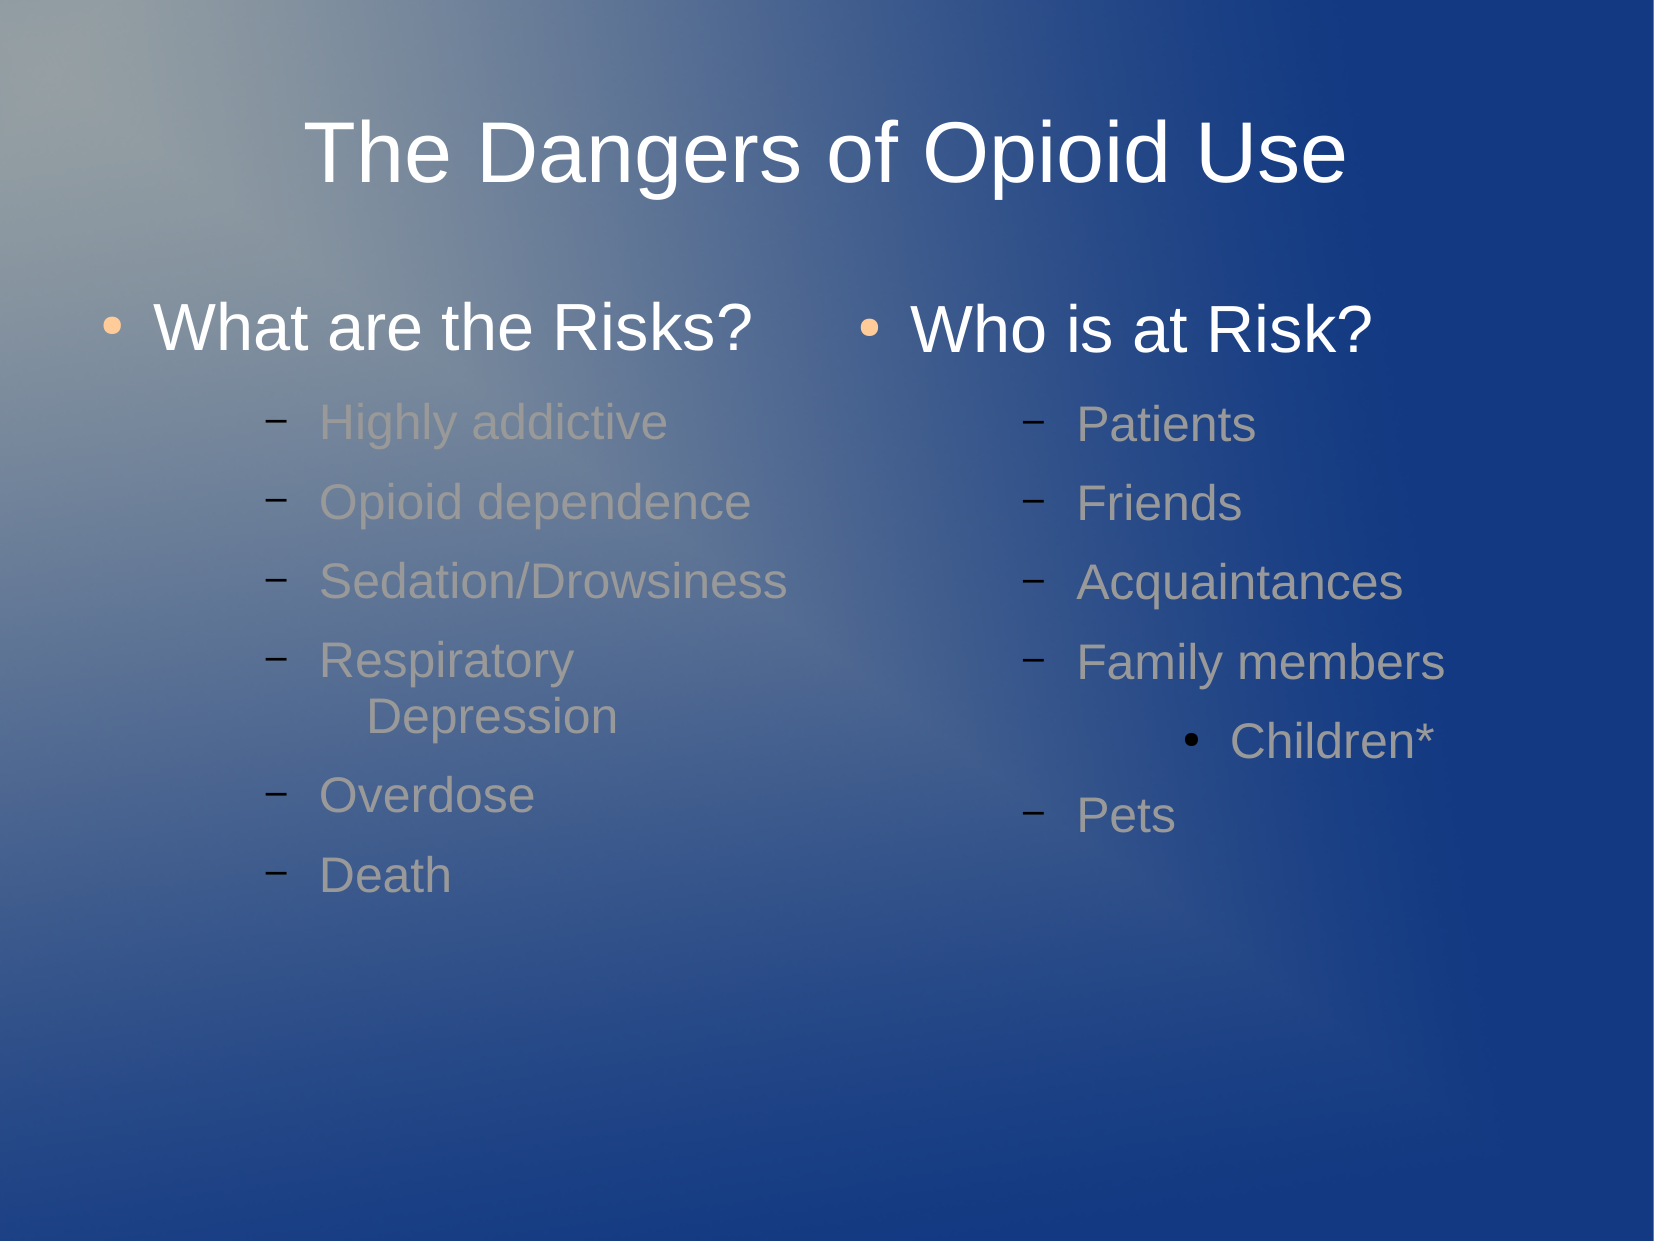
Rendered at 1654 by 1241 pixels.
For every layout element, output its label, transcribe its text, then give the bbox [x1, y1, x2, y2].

list What are the Risks? Highly addictive Opioid dependence Sedation/Drowsiness Respiratory Depression Overdose Death [82, 290, 809, 1109]
list Who is at Risk? Patients Friends Acquaintances Family members Children* Pets [840, 291, 1567, 1111]
title The Dangers of Opioid Use [82, 49, 1571, 257]
picture [0, 0, 1654, 1241]
